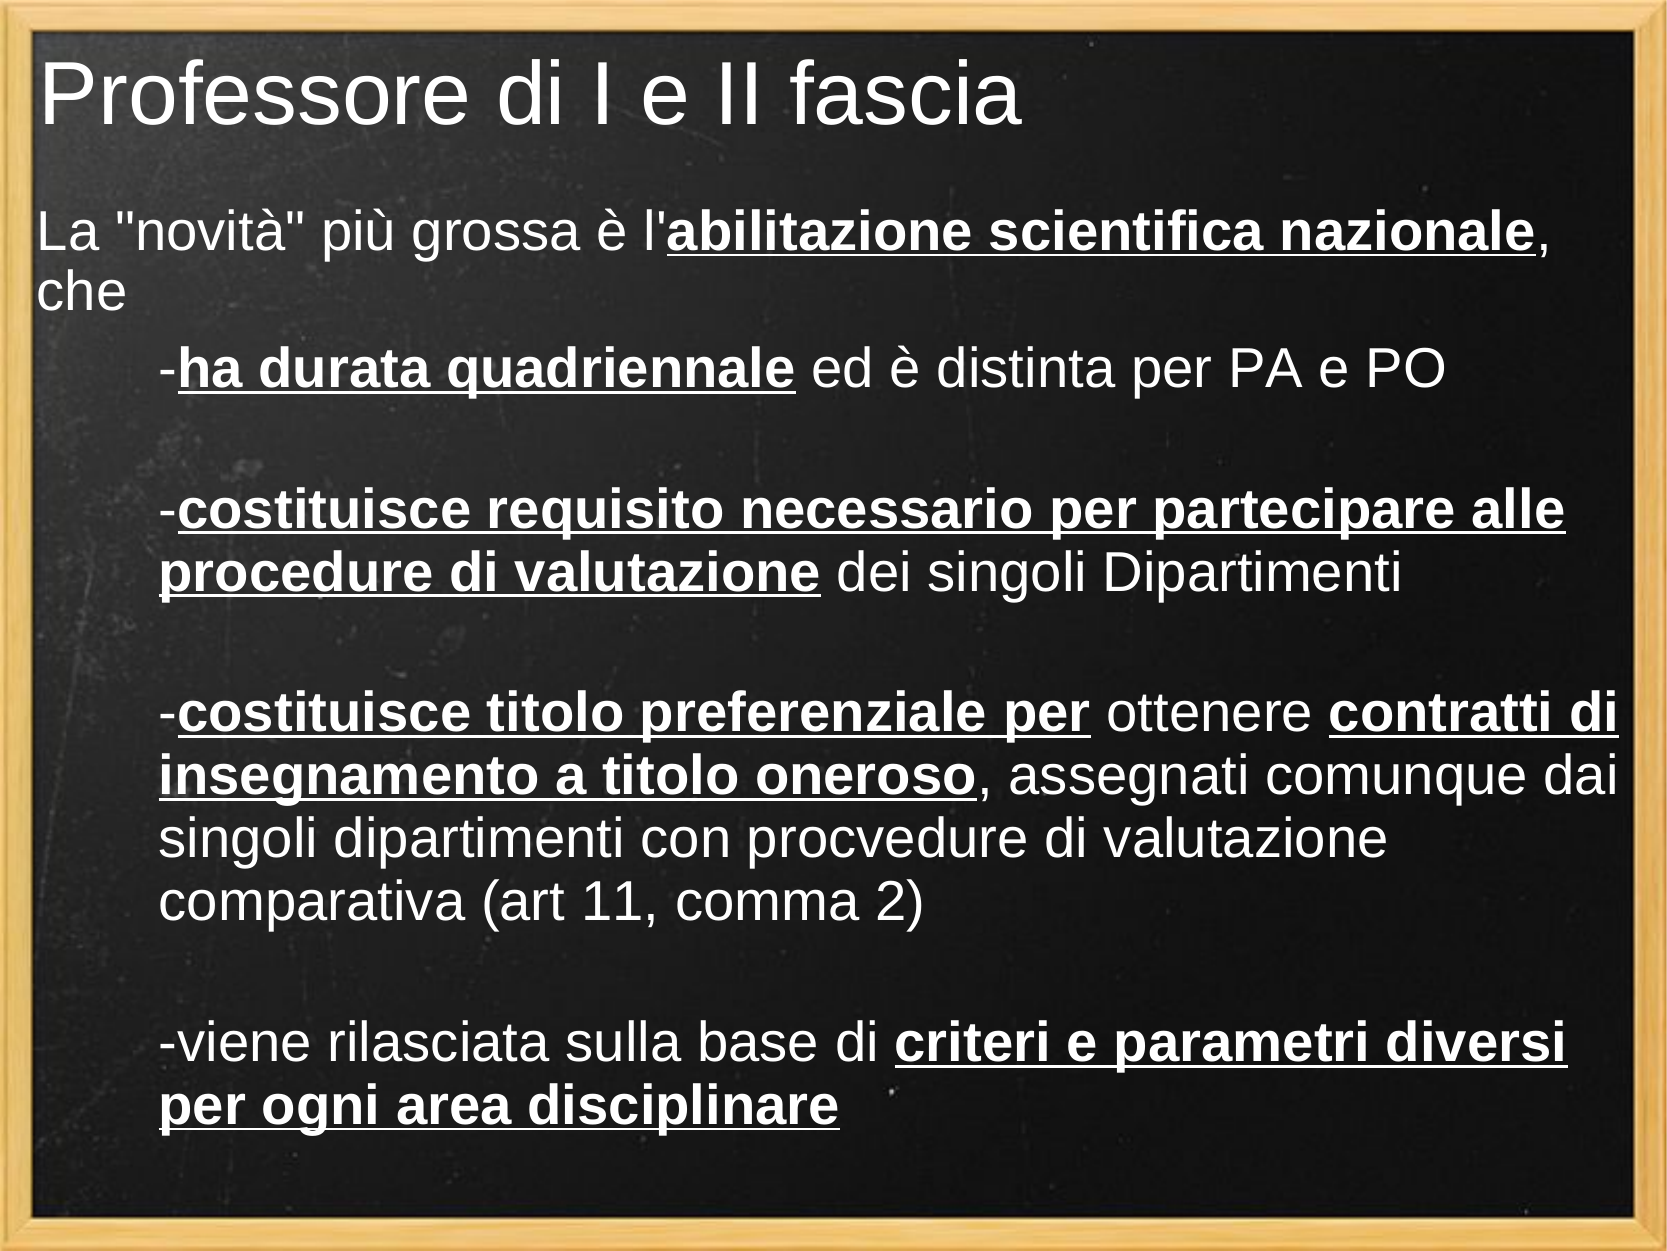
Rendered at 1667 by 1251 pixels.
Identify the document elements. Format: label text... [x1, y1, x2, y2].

picture [0, 0, 1667, 1251]
list La "novità" più grossa è l'abilitazione scientifica nazionale, che -ha durata quadriennale ed è distinta per PA e PO -costituisce requisito necessario per partecipare alle procedure di valutazione dei singoli Dipartimenti -costituisce titolo preferenziale per ottenere contratti di insegnamento a titolo oneroso, assegnati comunque dai singoli dipartimenti con procvedure di valutazione comparativa (art 11, comma 2) -viene rilasciata sulla base di criteri e parametri diversi per ogni area disciplinare [36, 202, 1628, 1238]
title Professore di I e II fascia [38, 48, 1625, 202]
